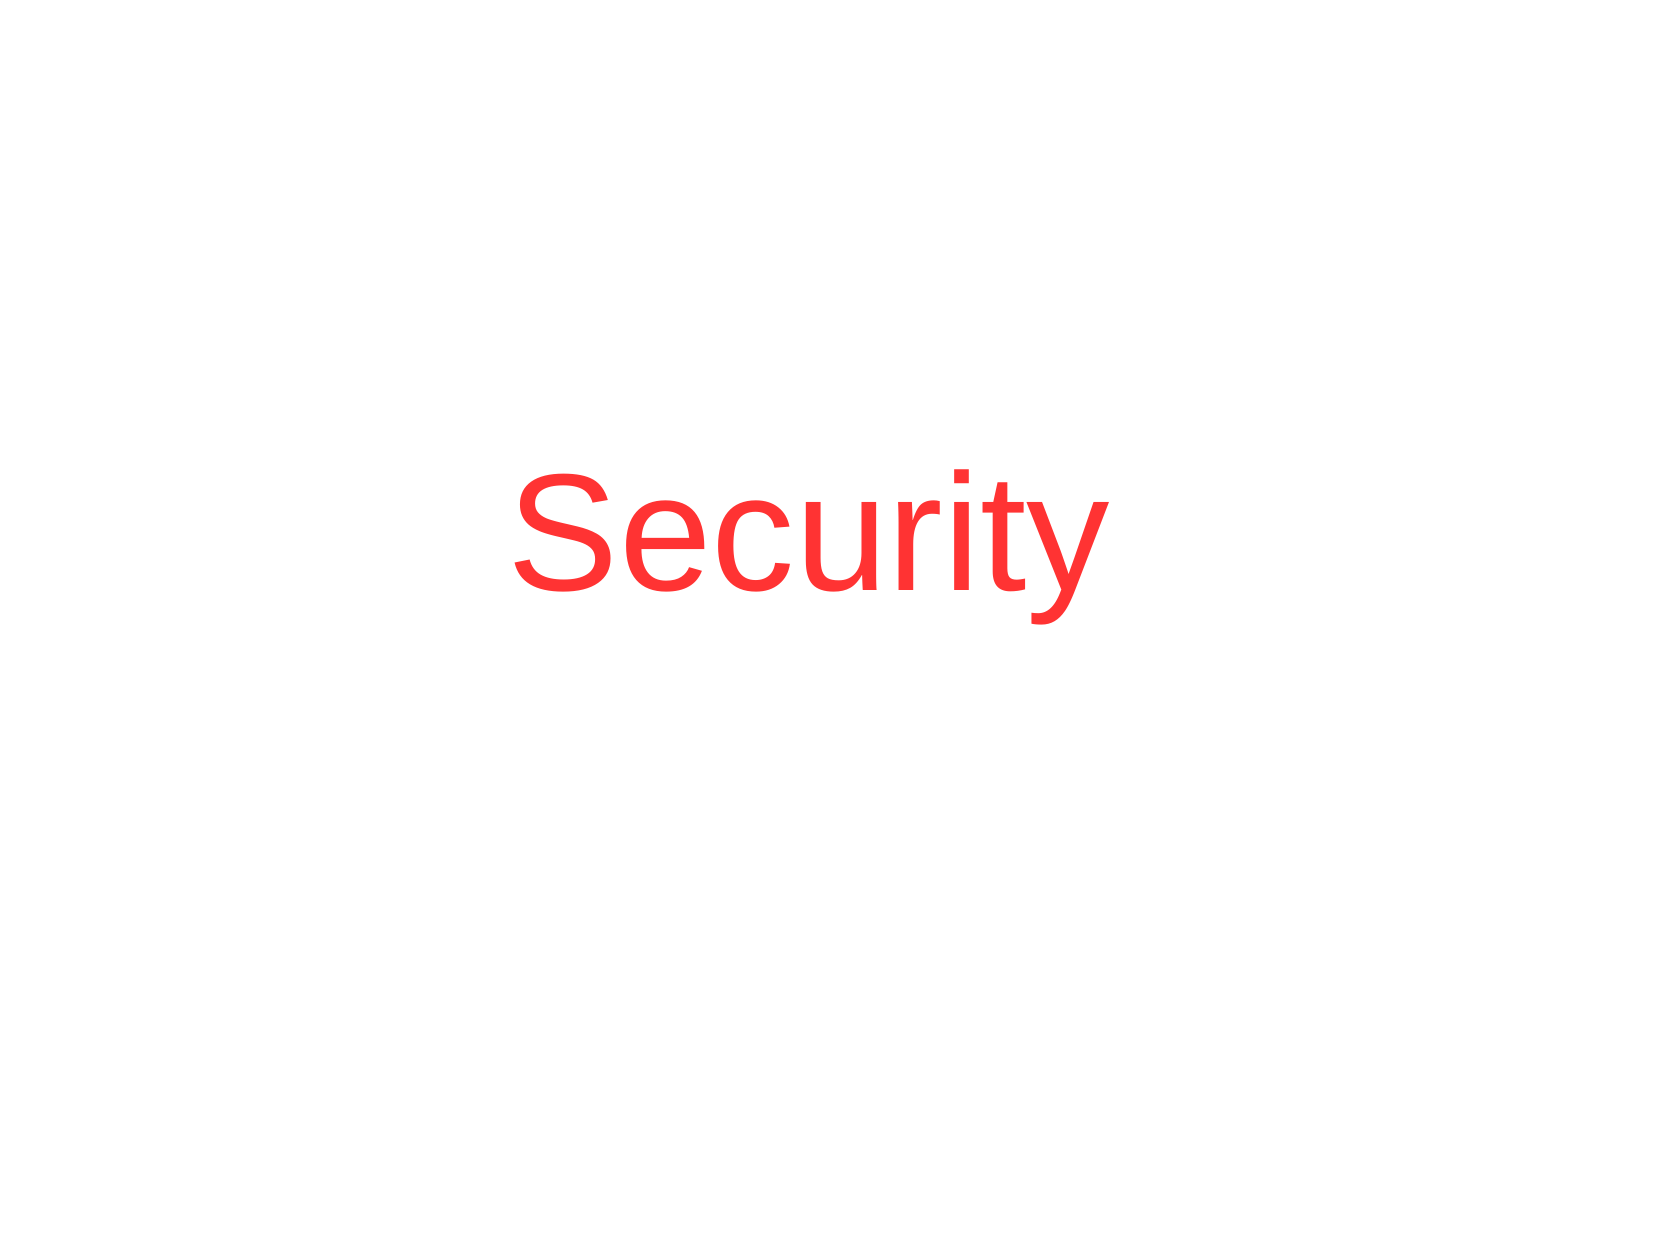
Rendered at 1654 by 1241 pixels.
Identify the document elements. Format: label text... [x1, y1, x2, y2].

subtitle Security [82, 90, 1536, 975]
